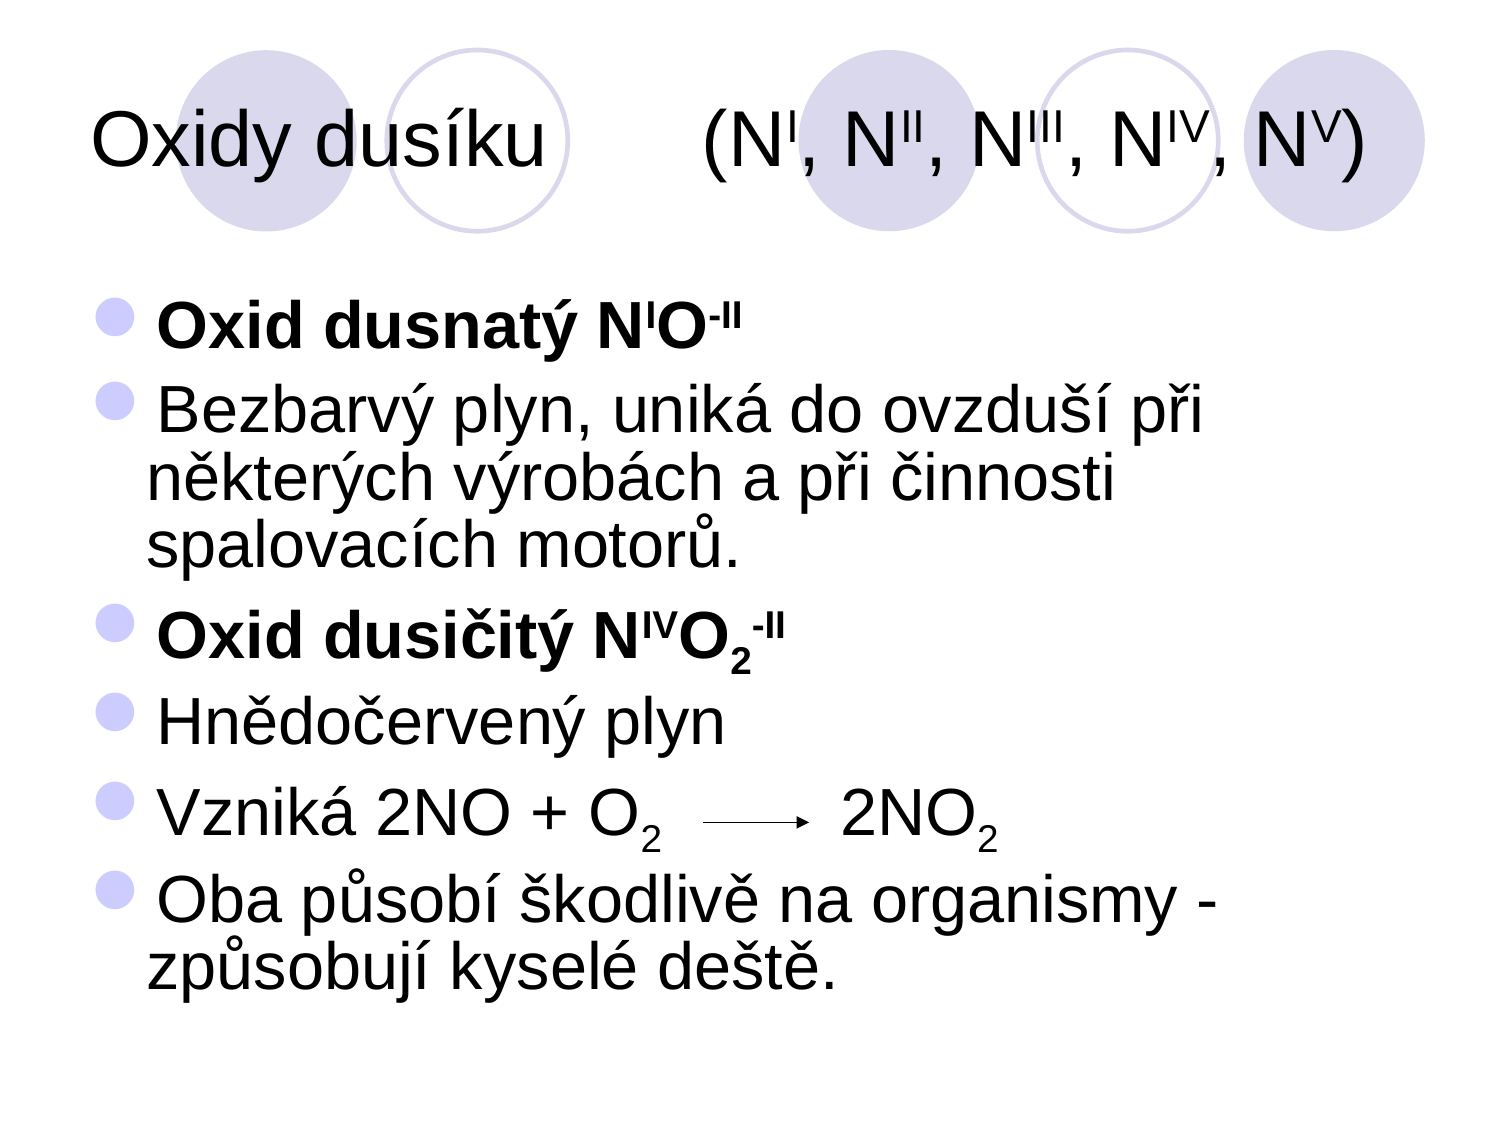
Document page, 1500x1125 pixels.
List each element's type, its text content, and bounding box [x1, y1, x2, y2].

title Oxidy dusíku (NI, NII, NIII, NIV, NV) [75, 45, 1426, 196]
list Oxid dusnatý NIO-II Bezbarvý plyn, uniká do ovzduší při některých výrobách a při činnosti spalovacích motorů. Oxid dusičitý NIVO2-II Hnědočervený plyn Vzniká 2NO + O2 2NO2 Oba působí škodlivě na organismy - způsobují kyselé deště. [75, 196, 1426, 1071]
